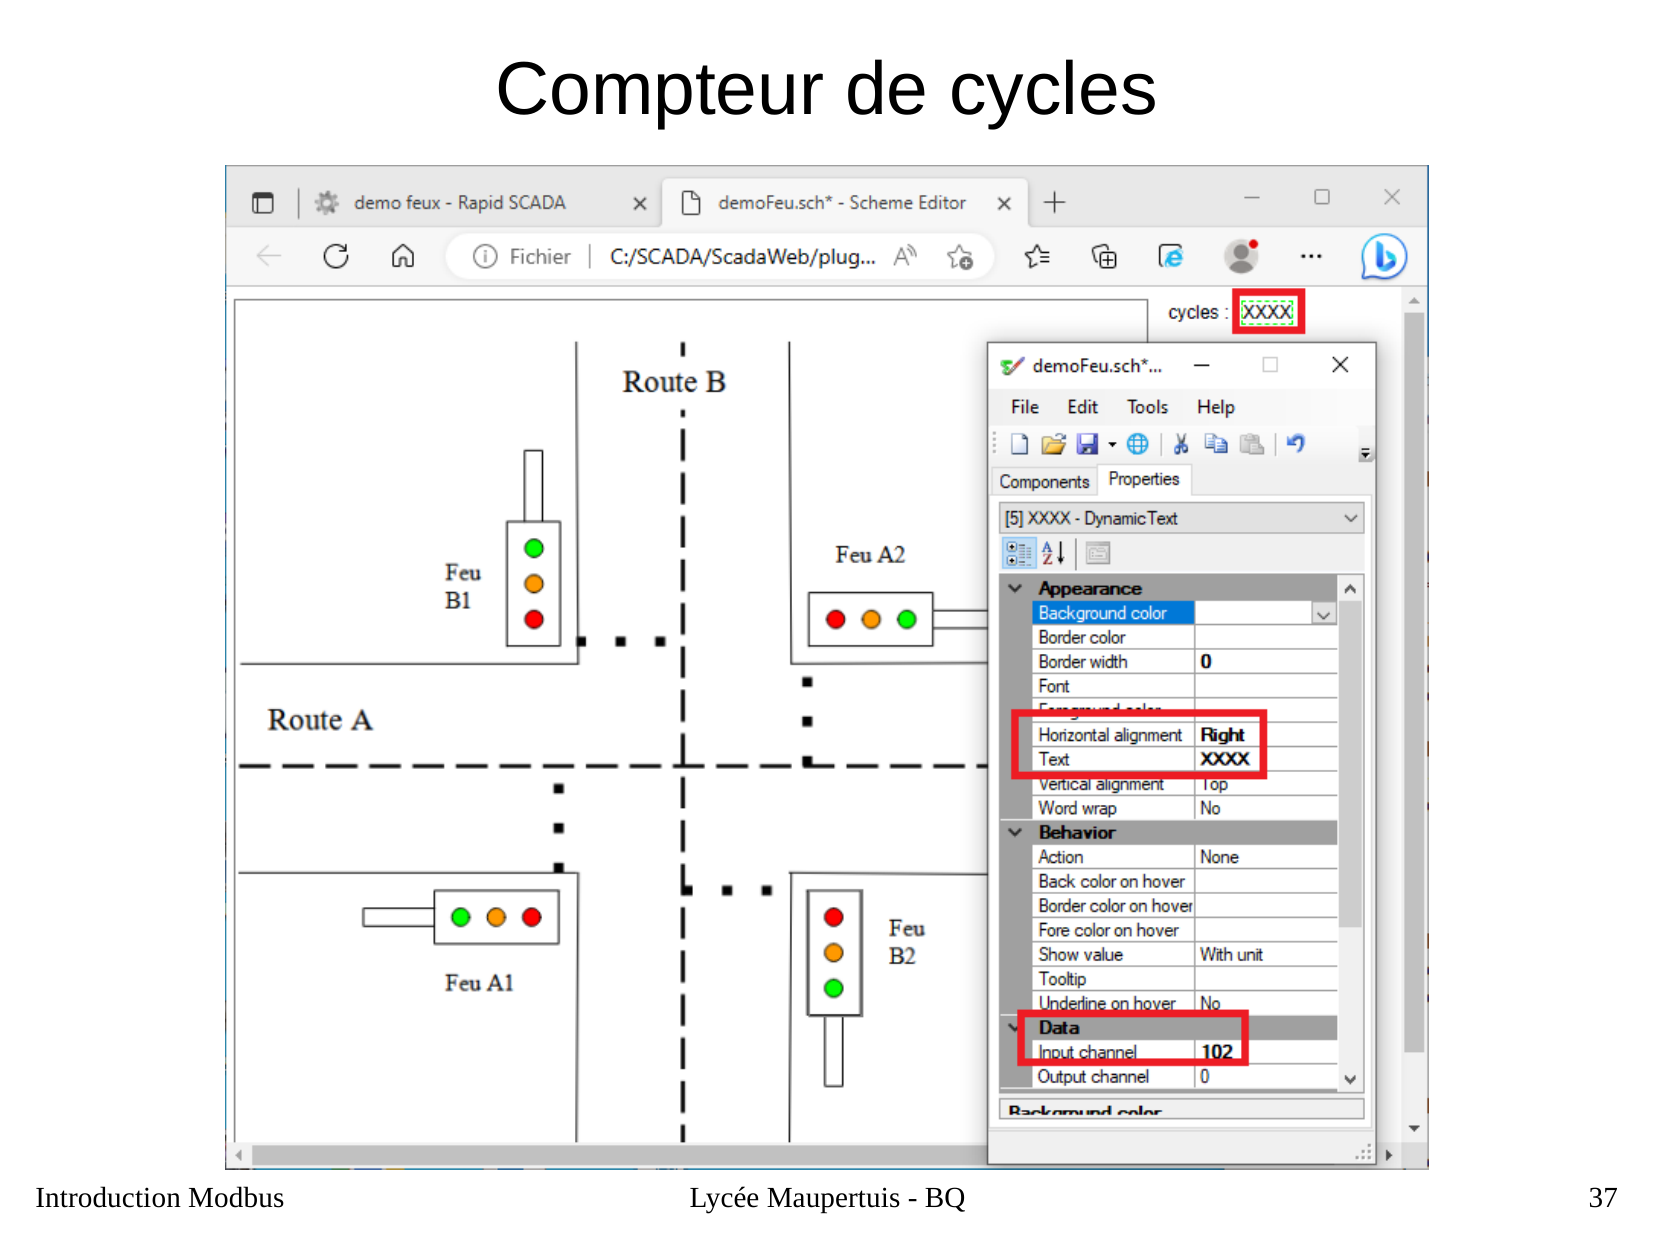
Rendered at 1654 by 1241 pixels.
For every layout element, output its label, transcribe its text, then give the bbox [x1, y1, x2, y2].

title Compteur de cycles [35, 35, 1619, 142]
picture [225, 165, 1429, 1170]
